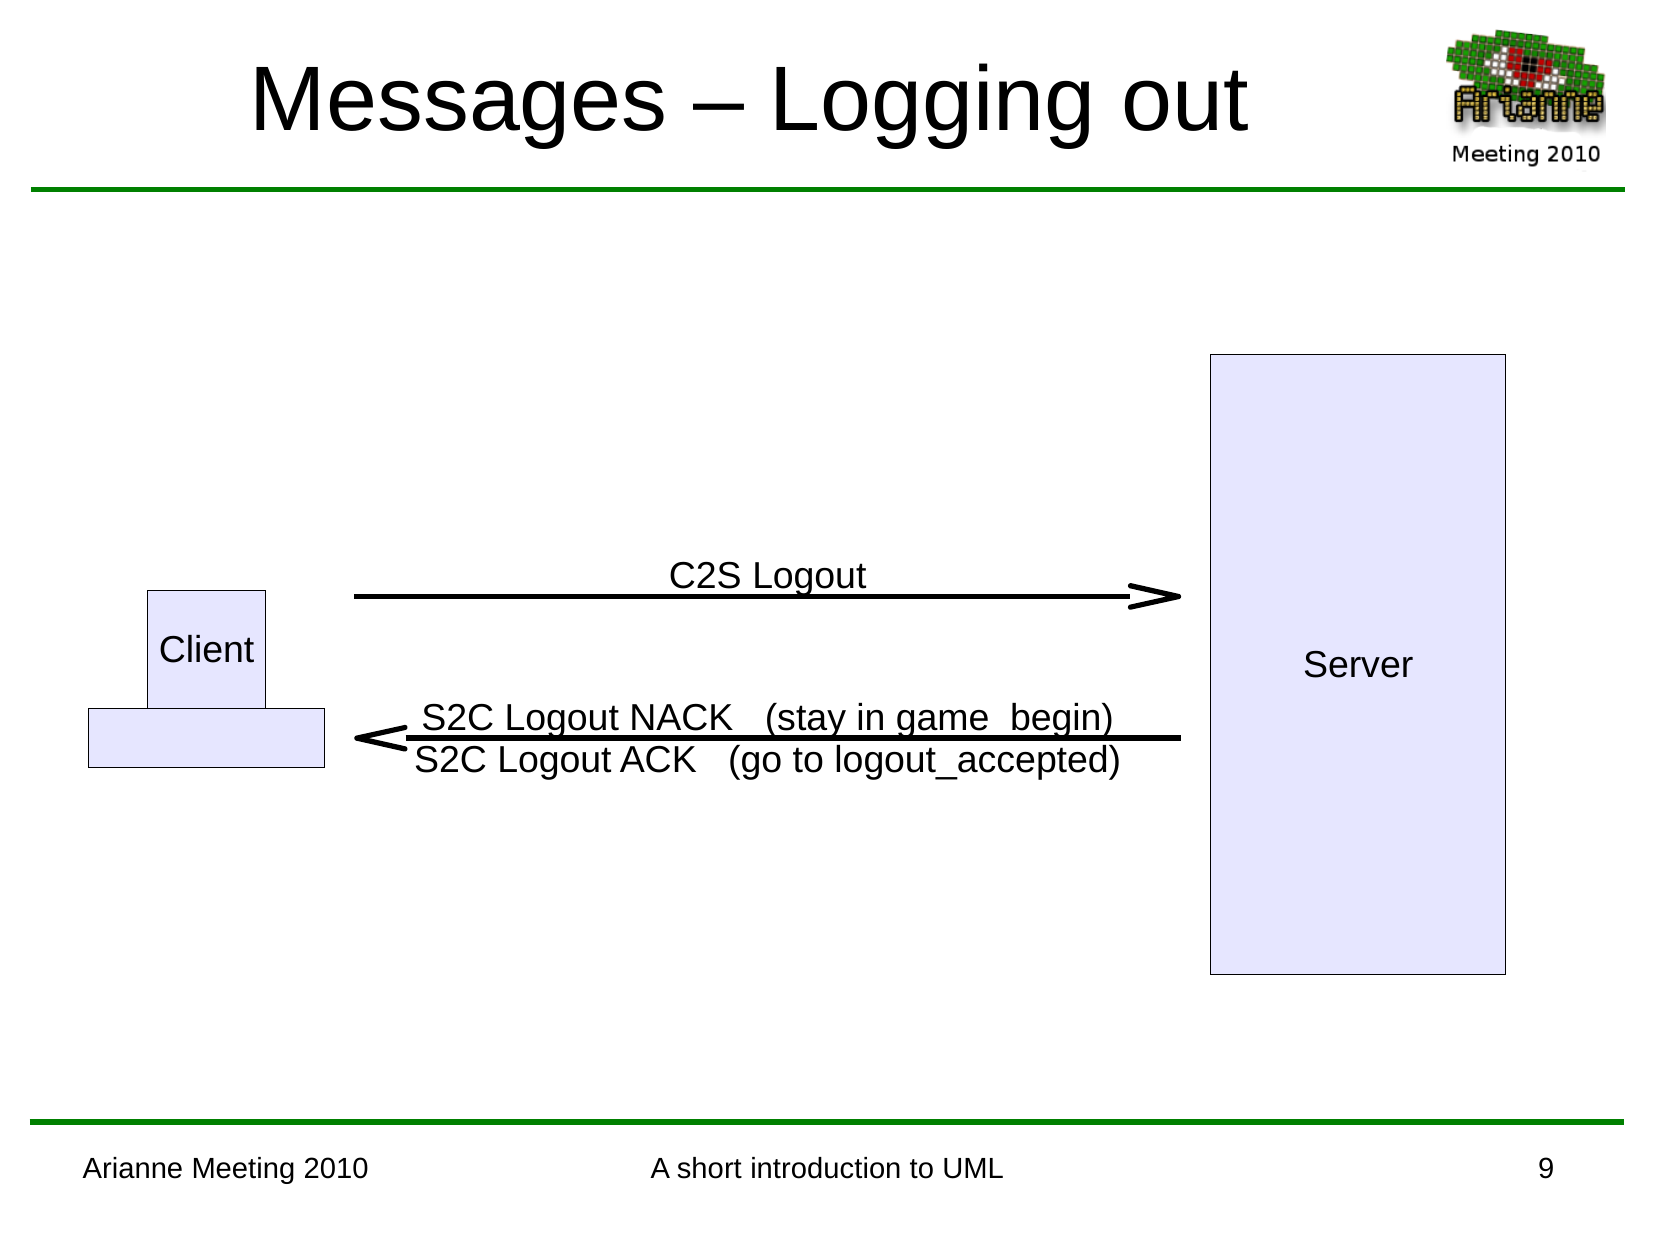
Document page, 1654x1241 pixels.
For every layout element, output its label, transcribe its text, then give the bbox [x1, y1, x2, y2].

text_box Server [1210, 354, 1506, 975]
title Messages – Logging out [82, 47, 1418, 150]
picture [1446, 29, 1606, 178]
text_box [88, 708, 325, 768]
text_box Client [147, 590, 266, 708]
